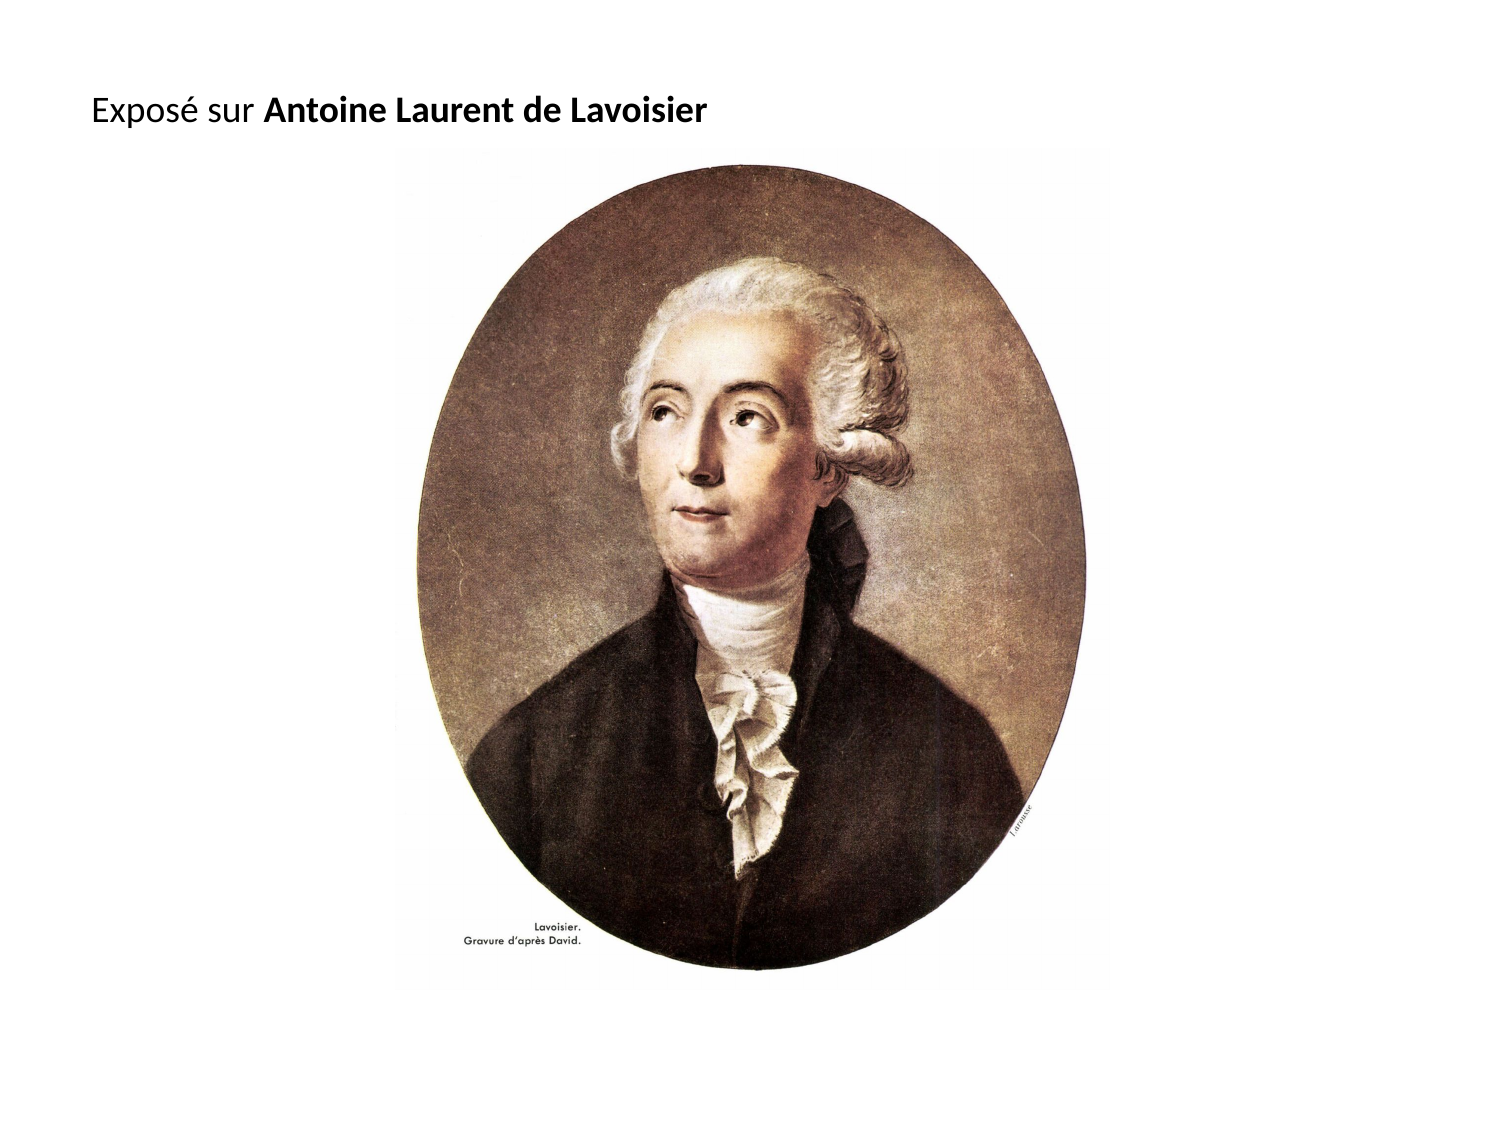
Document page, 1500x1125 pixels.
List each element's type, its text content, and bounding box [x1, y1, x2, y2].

text_box Exposé sur Antoine Laurent de Lavoisier [76, 78, 833, 138]
picture [395, 148, 1110, 990]
